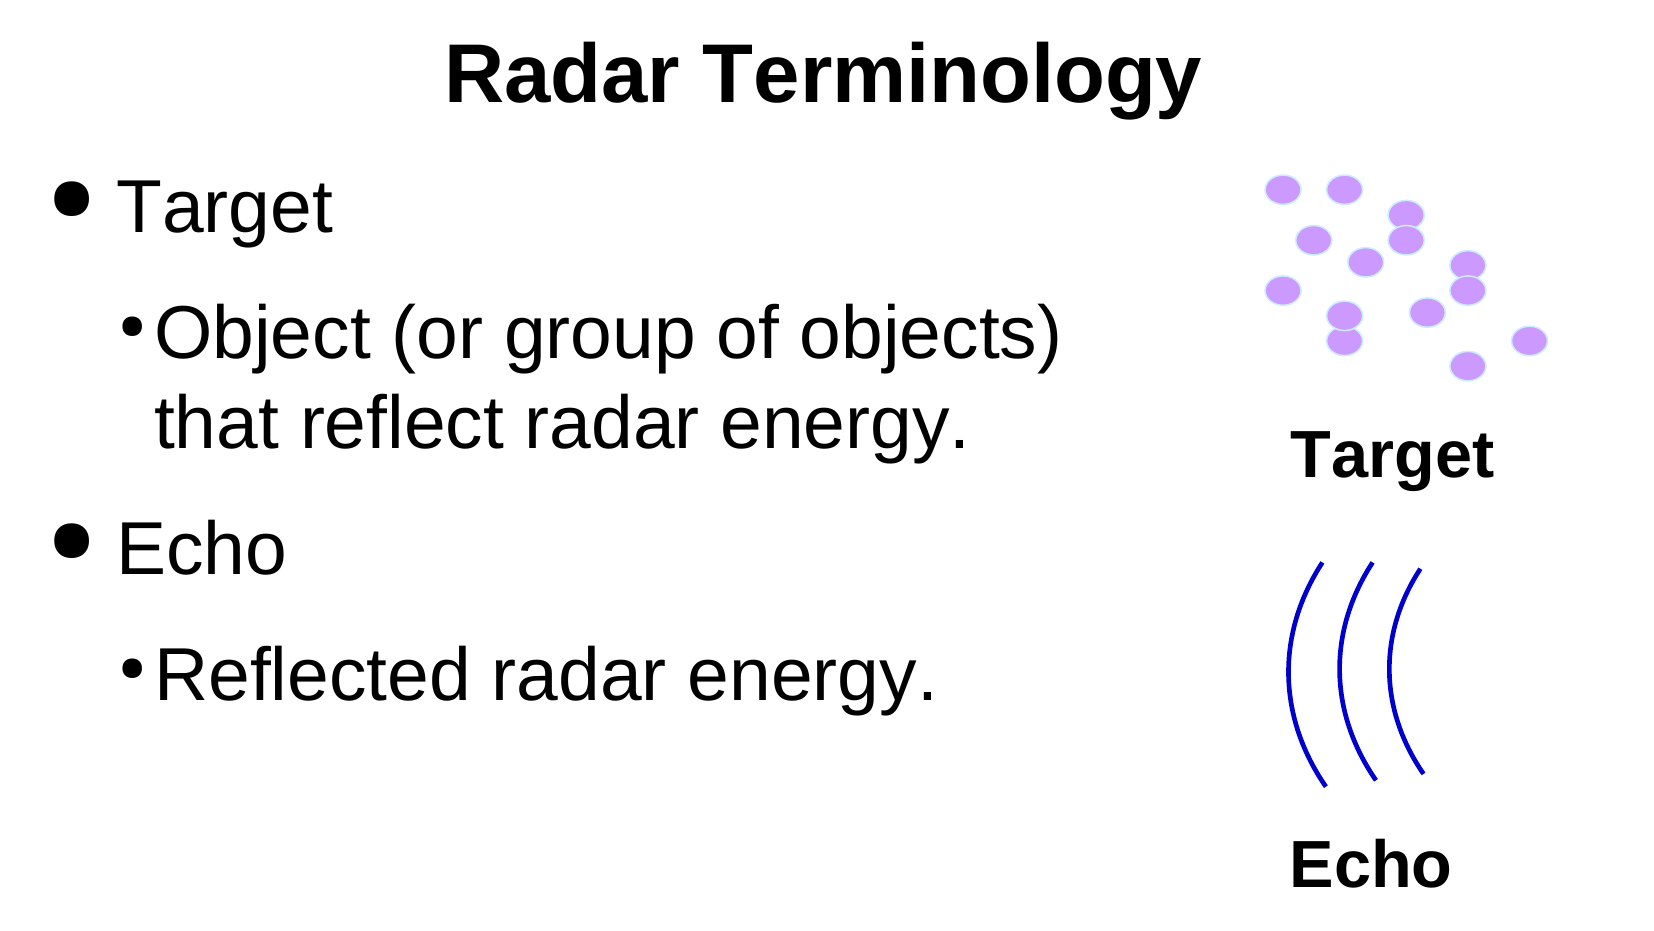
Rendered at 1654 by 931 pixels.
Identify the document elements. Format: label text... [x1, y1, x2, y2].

text_box [1326, 301, 1363, 356]
text_box Target Object (or group of objects) that reflect radar energy. Echo Reflected radar energy. [23, 149, 1088, 723]
text_box Echo [1213, 813, 1529, 909]
text_box [1295, 225, 1332, 256]
text_box [1347, 247, 1384, 278]
text_box [1409, 297, 1446, 328]
text_box Target [1235, 403, 1551, 499]
text_box [1449, 351, 1486, 381]
text_box [1265, 275, 1302, 306]
title Radar Terminology [0, 5, 1651, 133]
text_box [1449, 250, 1486, 306]
text_box [1511, 326, 1548, 356]
text_box [1388, 200, 1425, 256]
text_box [1265, 175, 1302, 205]
text_box [1326, 175, 1363, 205]
